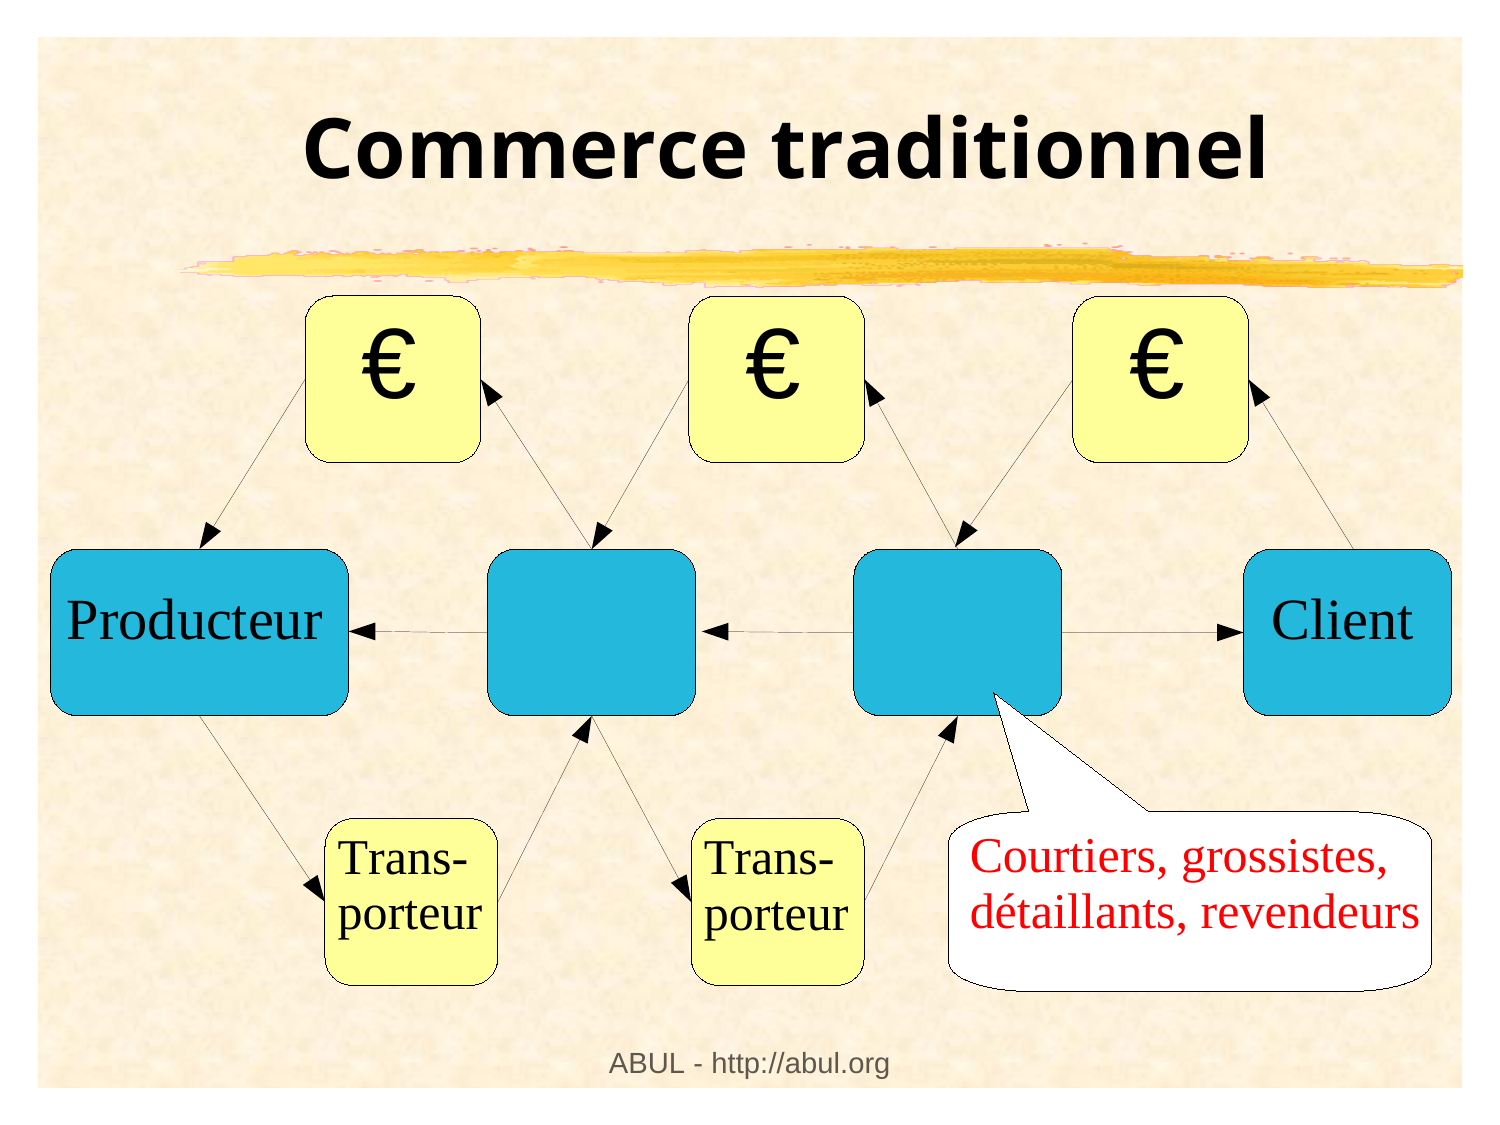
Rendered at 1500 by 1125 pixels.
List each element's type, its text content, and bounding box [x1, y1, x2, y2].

text_box [324, 818, 498, 986]
text_box [487, 549, 696, 716]
text_box [305, 295, 481, 463]
picture [37, 37, 1463, 1088]
text_box [1243, 549, 1452, 716]
text_box Producteur [66, 587, 349, 676]
text_box € [361, 307, 434, 457]
title Commerce traditionnel [301, 39, 1322, 253]
text_box [688, 296, 865, 463]
text_box Trans- porteur [703, 830, 856, 969]
text_box [691, 818, 865, 986]
text_box € [745, 307, 818, 457]
text_box [50, 549, 349, 716]
text_box Courtiers, grossistes, détaillants, revendeurs [969, 828, 1423, 967]
text_box Trans- porteur [337, 830, 490, 969]
text_box [1072, 296, 1249, 463]
text_box [853, 549, 1432, 992]
text_box Client [1271, 587, 1434, 669]
text_box € [1129, 307, 1202, 457]
